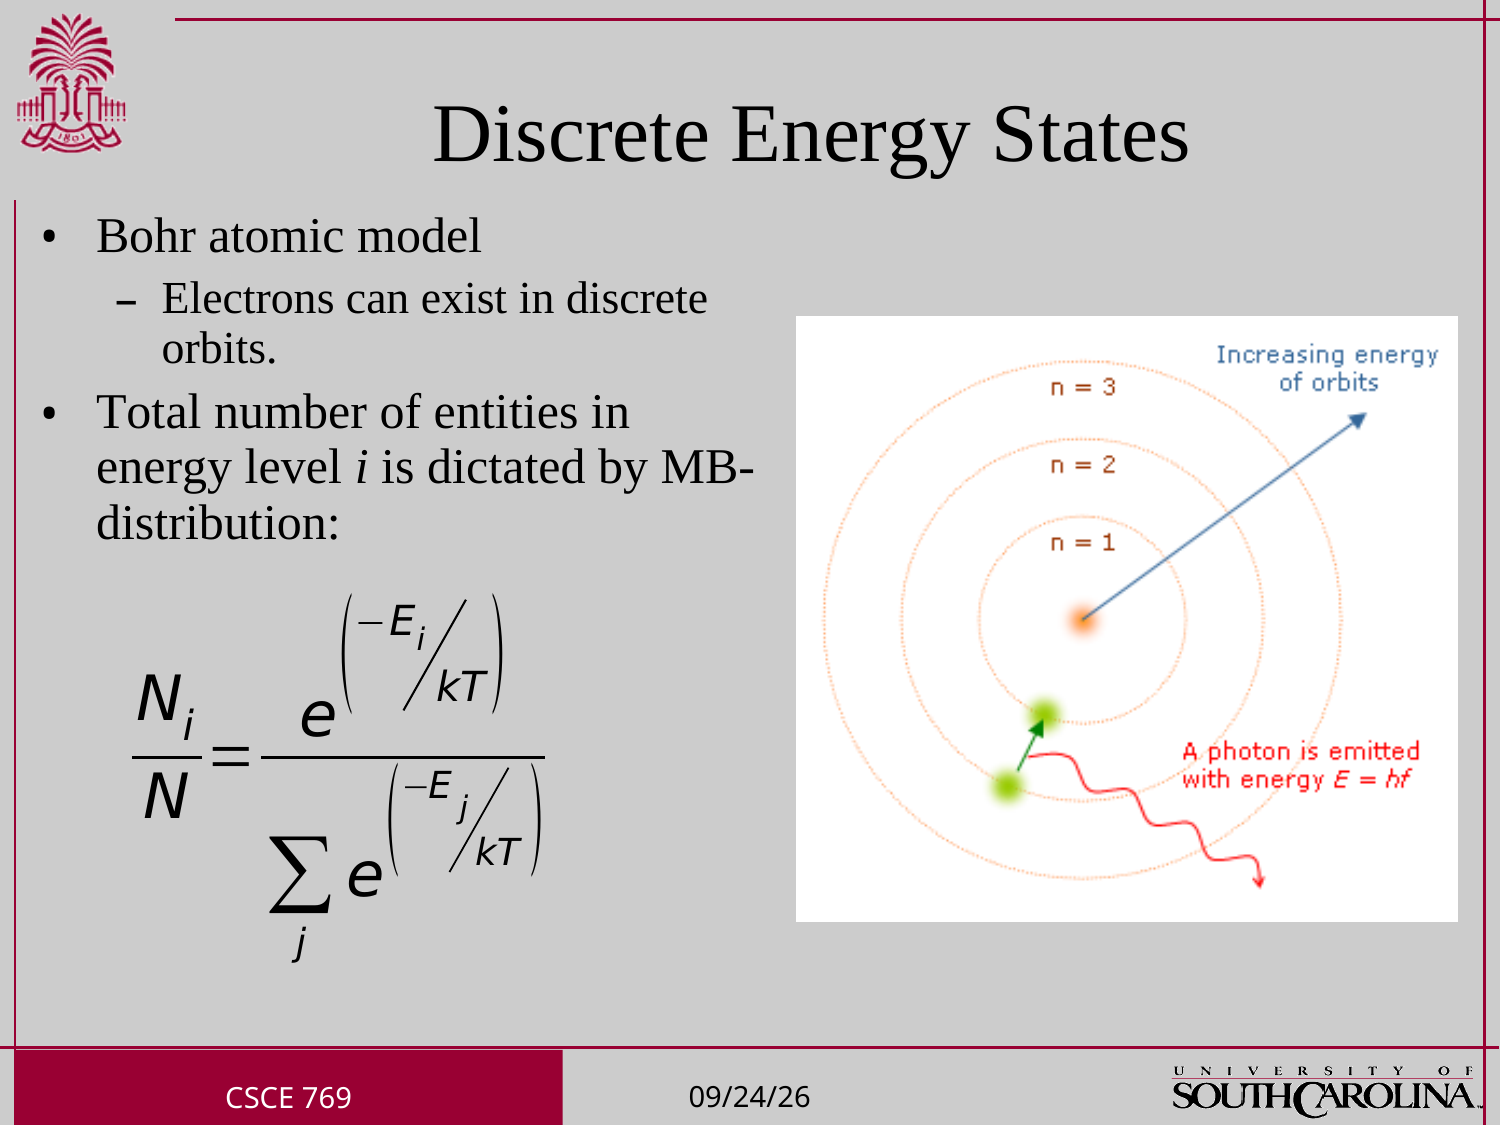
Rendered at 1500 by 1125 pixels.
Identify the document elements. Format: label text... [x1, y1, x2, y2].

chart [112, 592, 563, 963]
picture [12, 12, 131, 155]
picture [796, 316, 1458, 922]
title Discrete Energy States [174, 9, 1450, 188]
list Bohr atomic model Electrons can exist in discrete orbits. Total number of entities in energy level i is dictated by MB-distribution: [24, 200, 788, 638]
picture [1162, 1049, 1483, 1125]
